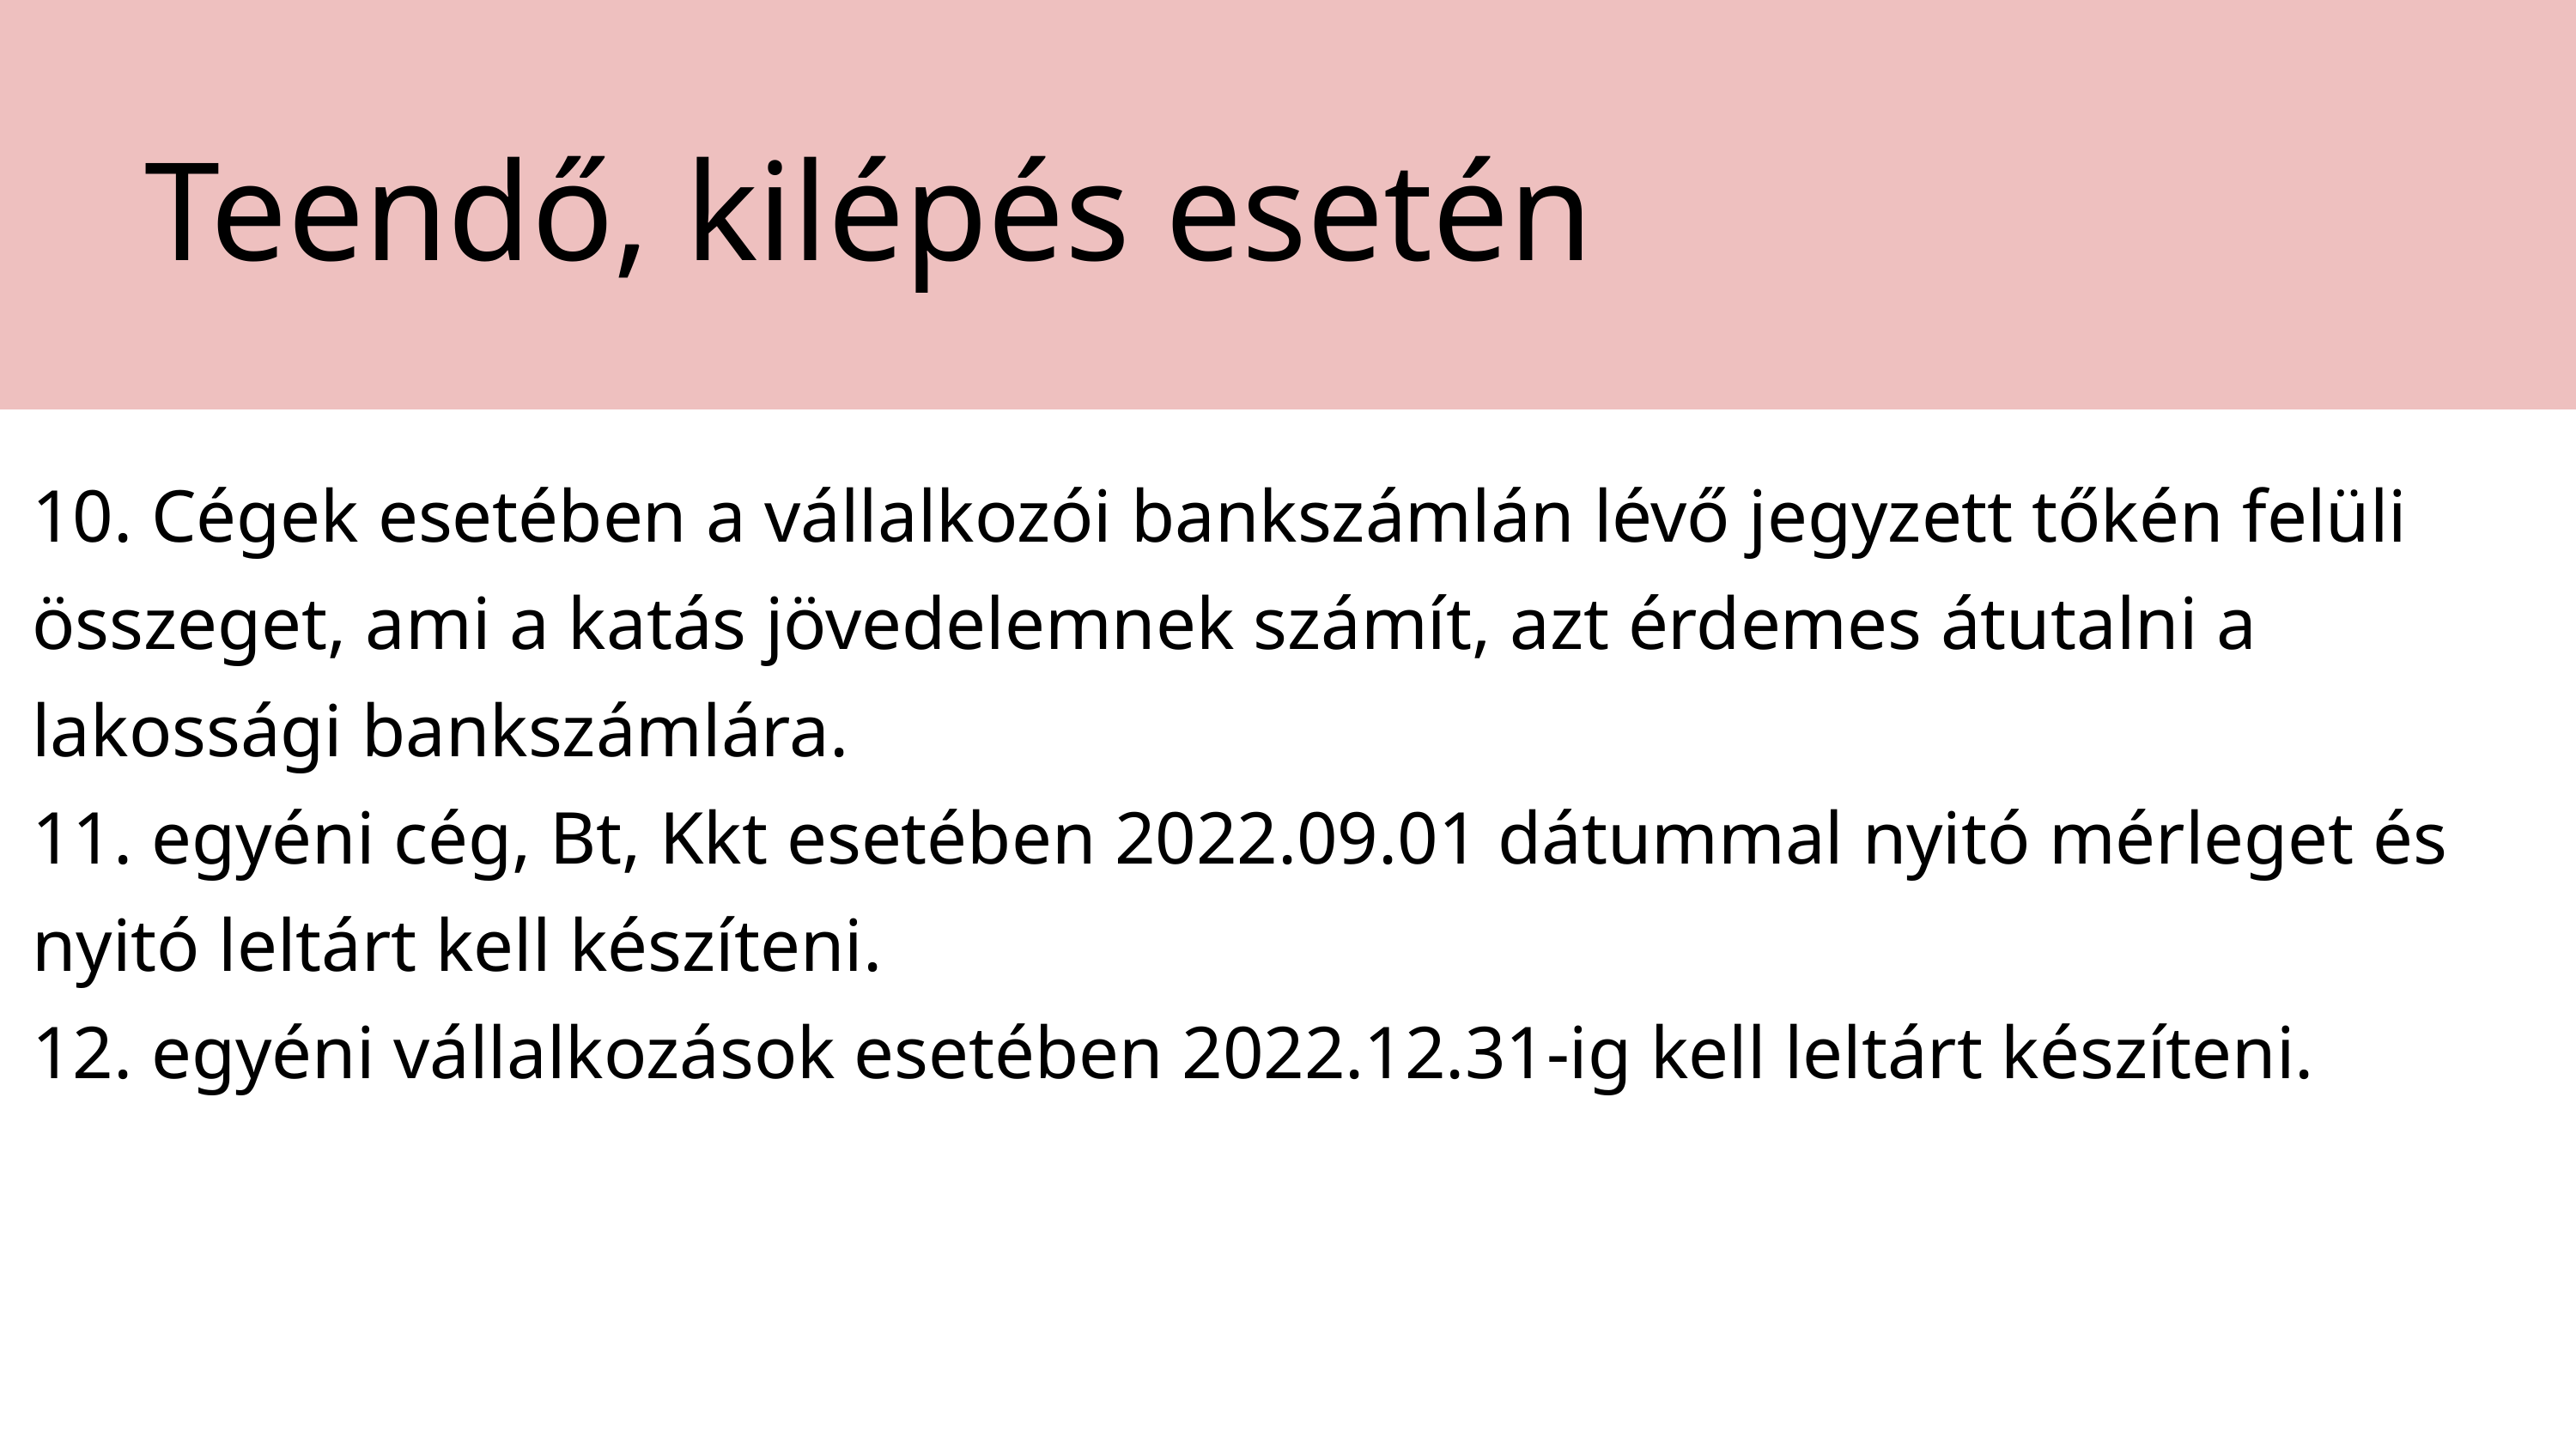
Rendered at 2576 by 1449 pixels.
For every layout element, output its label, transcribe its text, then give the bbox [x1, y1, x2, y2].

text_box [0, 0, 2576, 409]
text_box 10. Cégek esetében a vállalkozói bankszámlán lévő jegyzett tőkén felüli összeget, ami a katás jövedelemnek számít, azt érdemes átutalni a lakossági bankszámlára. 11. egyéni cég, Bt, Kkt esetében 2022.09.01 dátummal nyitó mérleget és nyitó leltárt kell készíteni. 12. egyéni vállalkozások esetében 2022.12.31-ig kell leltárt készíteni. [32, 449, 2547, 1308]
text_box Teendő, kilépés esetén [927, 196, 968, 252]
text_box Teendő, kilépés esetén [144, 124, 2264, 288]
